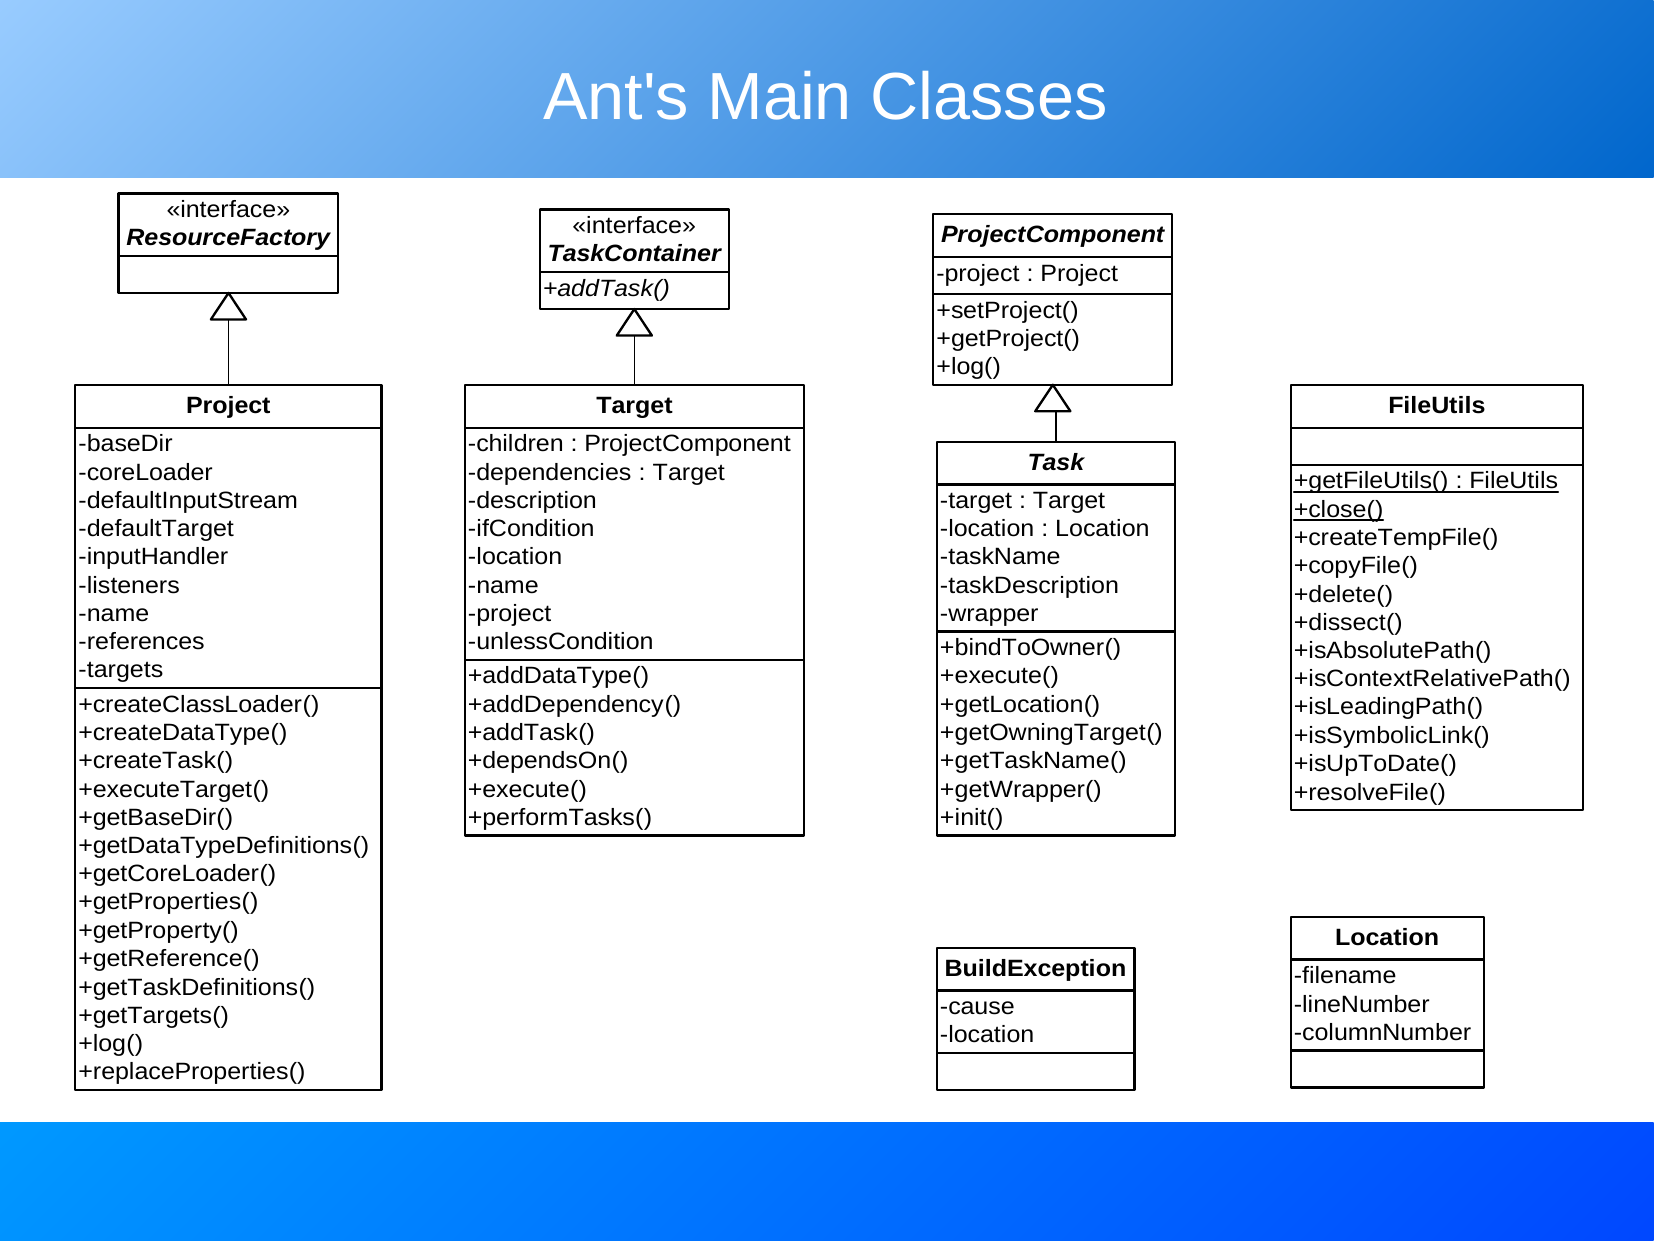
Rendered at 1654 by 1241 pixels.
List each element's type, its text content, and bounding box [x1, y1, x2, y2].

picture [70, 188, 1588, 1095]
title Ant's Main Classes [162, 59, 1489, 148]
